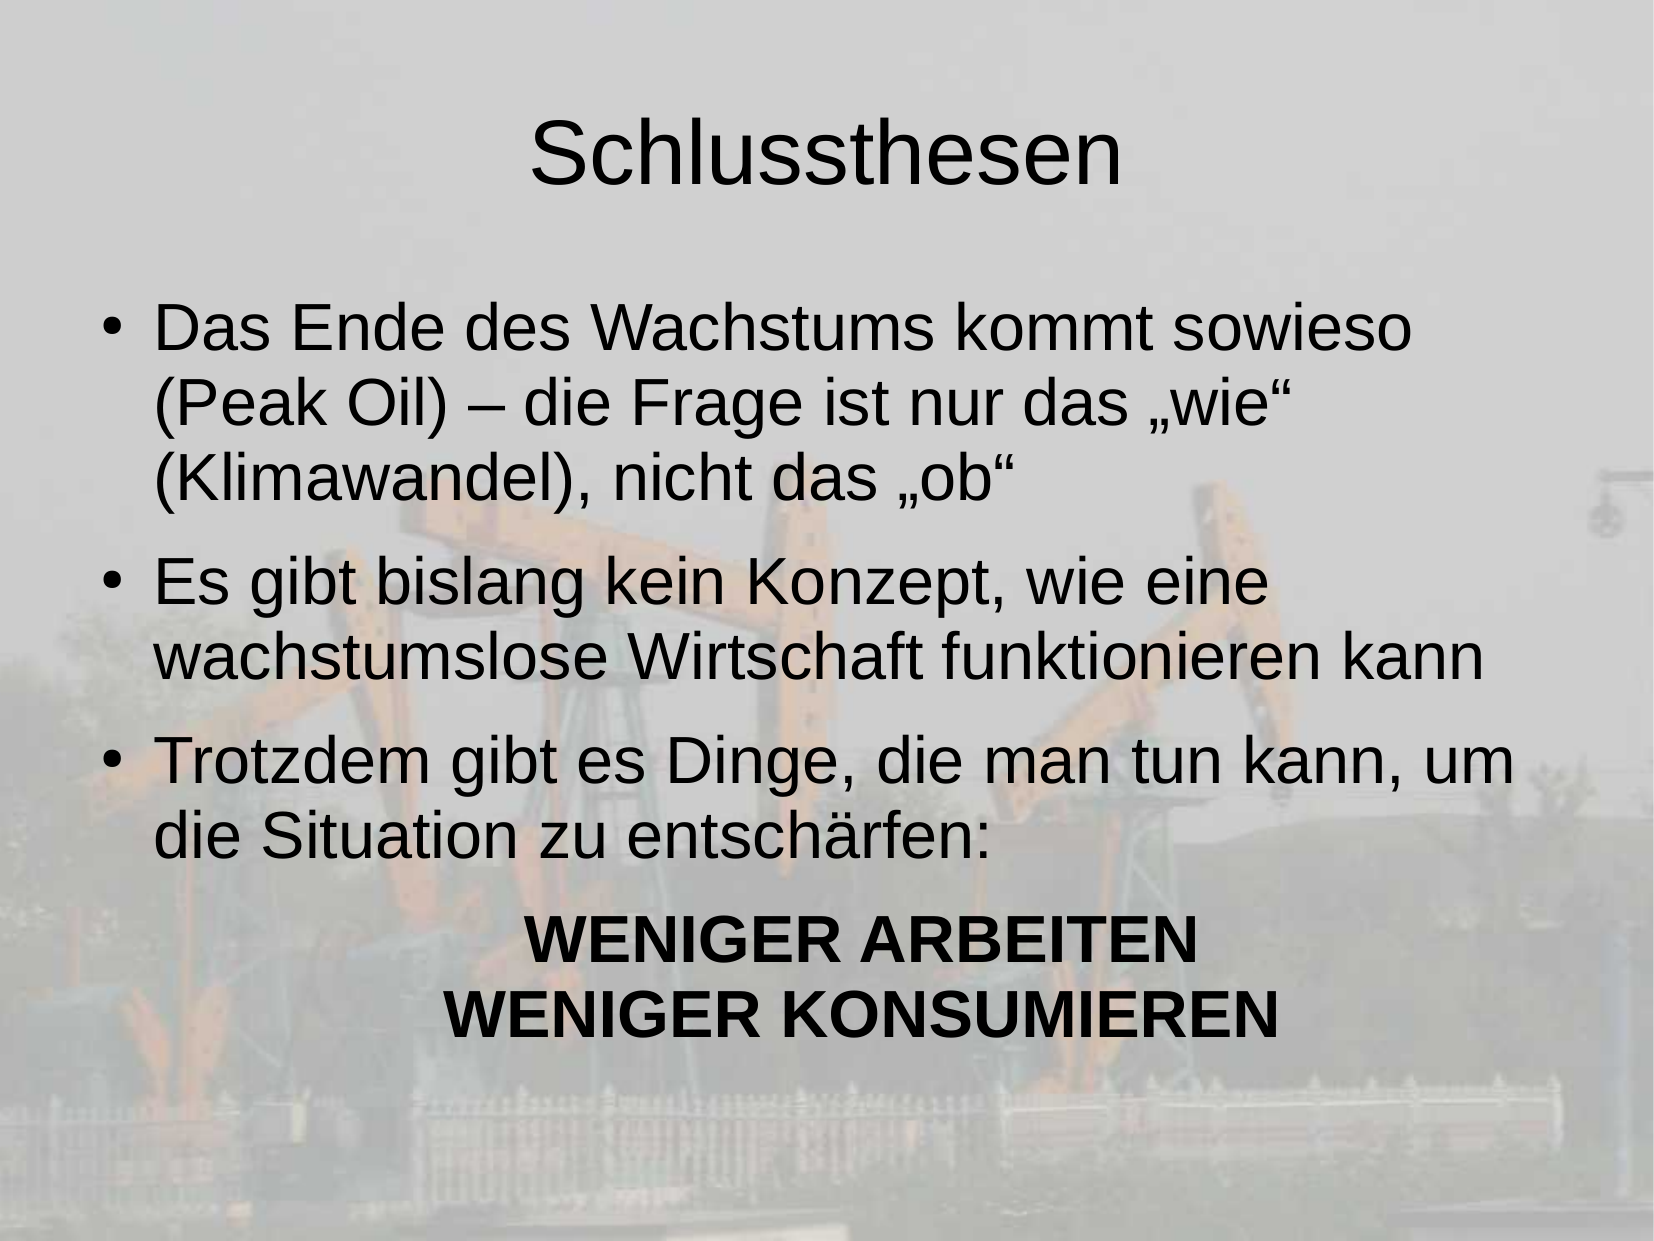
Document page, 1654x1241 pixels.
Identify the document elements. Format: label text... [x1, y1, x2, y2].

title Schlussthesen [82, 49, 1571, 257]
picture [0, 0, 1654, 1241]
list Das Ende des Wachstums kommt sowieso (Peak Oil) – die Frage ist nur das „wie“ (Klimawandel), nicht das „ob“ Es gibt bislang kein Konzept, wie eine wachstumslose Wirtschaft funktionieren kann Trotzdem gibt es Dinge, die man tun kann, um die Situation zu entschärfen: WENIGER ARBEITEN WENIGER KONSUMIEREN [82, 290, 1571, 1109]
